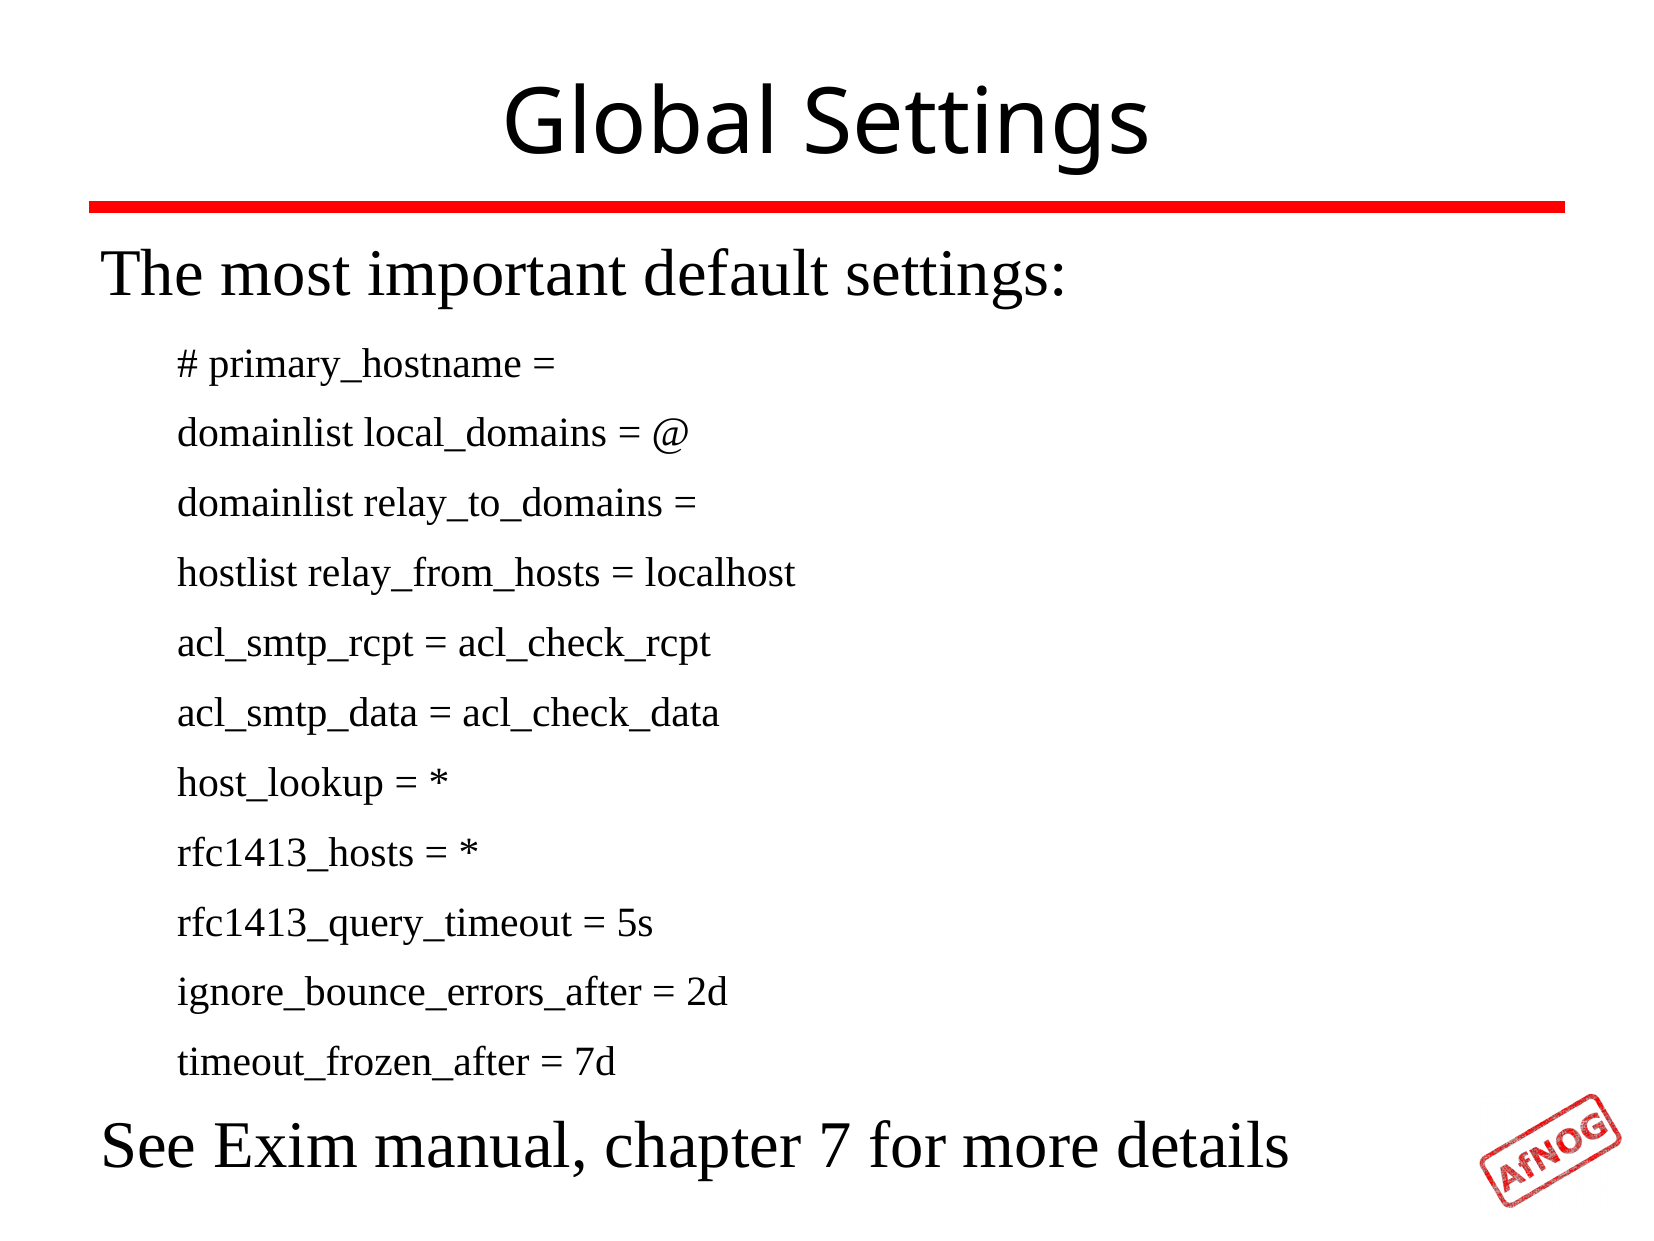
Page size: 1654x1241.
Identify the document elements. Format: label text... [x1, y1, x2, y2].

picture [1476, 1090, 1625, 1211]
list The most important default settings: # primary_hostname = domainlist local_domains = @ domainlist relay_to_domains = hostlist relay_from_hosts = localhost acl_smtp_rcpt = acl_check_rcpt acl_smtp_data = acl_check_data host_lookup = * rfc1413_hosts = * rfc1413_query_timeout = 5s ignore_bounce_errors_after = 2d timeout_frozen_after = 7d See Exim manual, chapter 7 for more details [82, 236, 1571, 1199]
title Global Settings [88, 29, 1565, 207]
